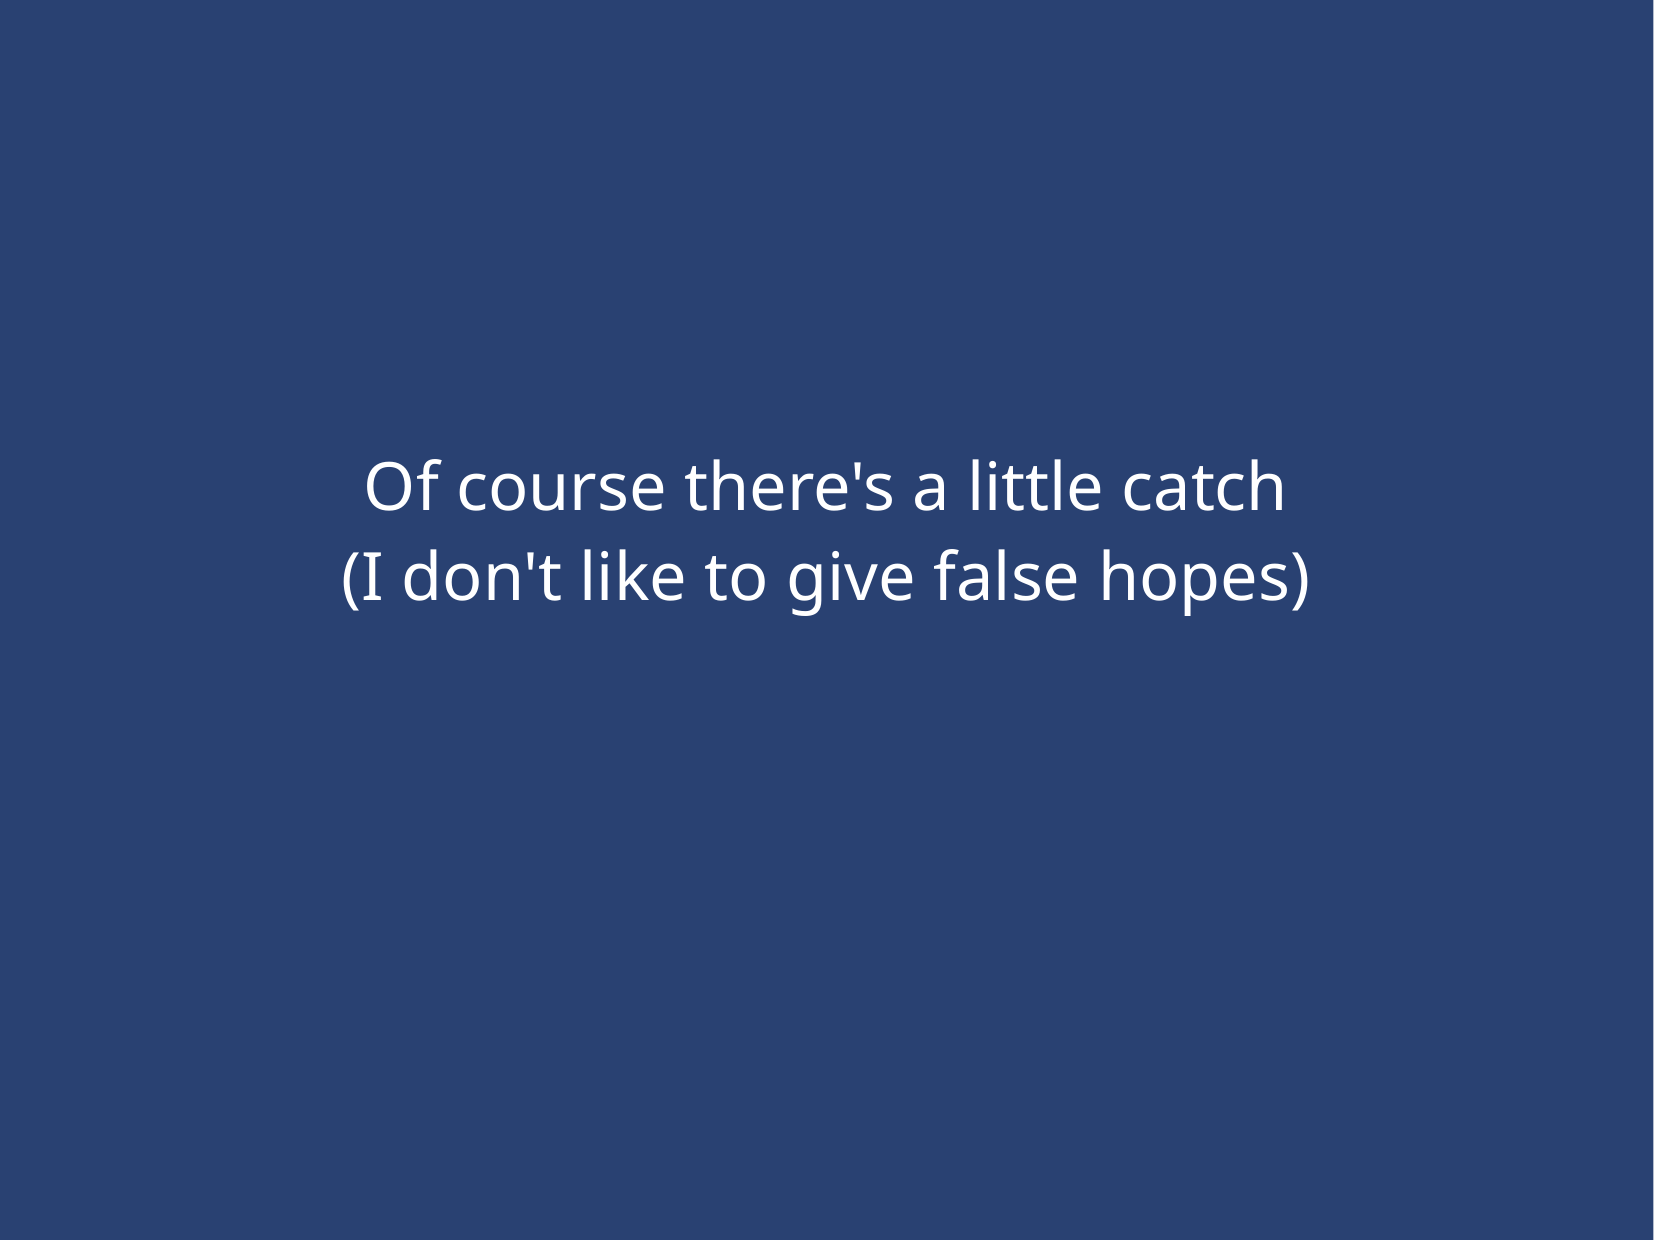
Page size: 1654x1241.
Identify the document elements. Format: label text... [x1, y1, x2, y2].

subtitle Of course there's a little catch (I don't like to give false hopes) [82, 49, 1571, 1109]
